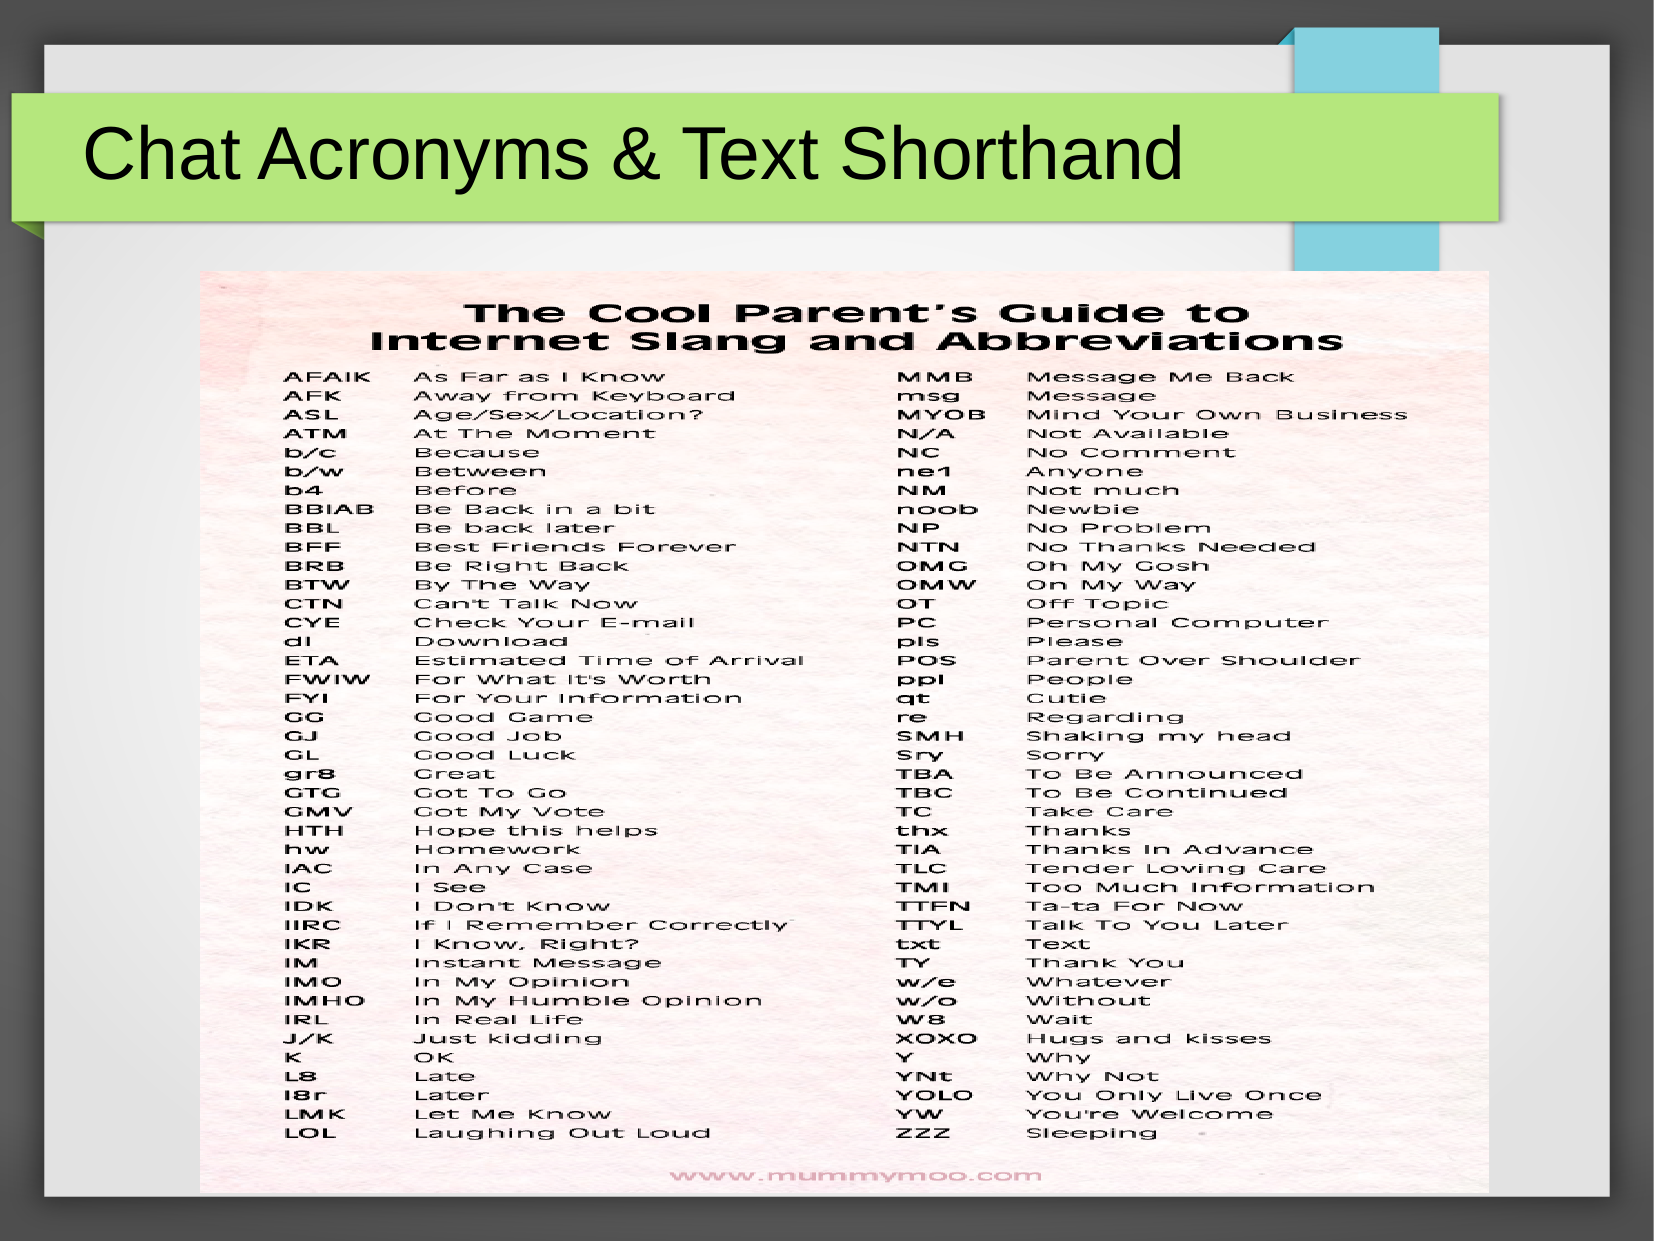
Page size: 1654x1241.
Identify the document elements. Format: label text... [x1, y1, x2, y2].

picture [0, 0, 1654, 1241]
title Chat Acronyms & Text Shorthand [82, 94, 1264, 213]
